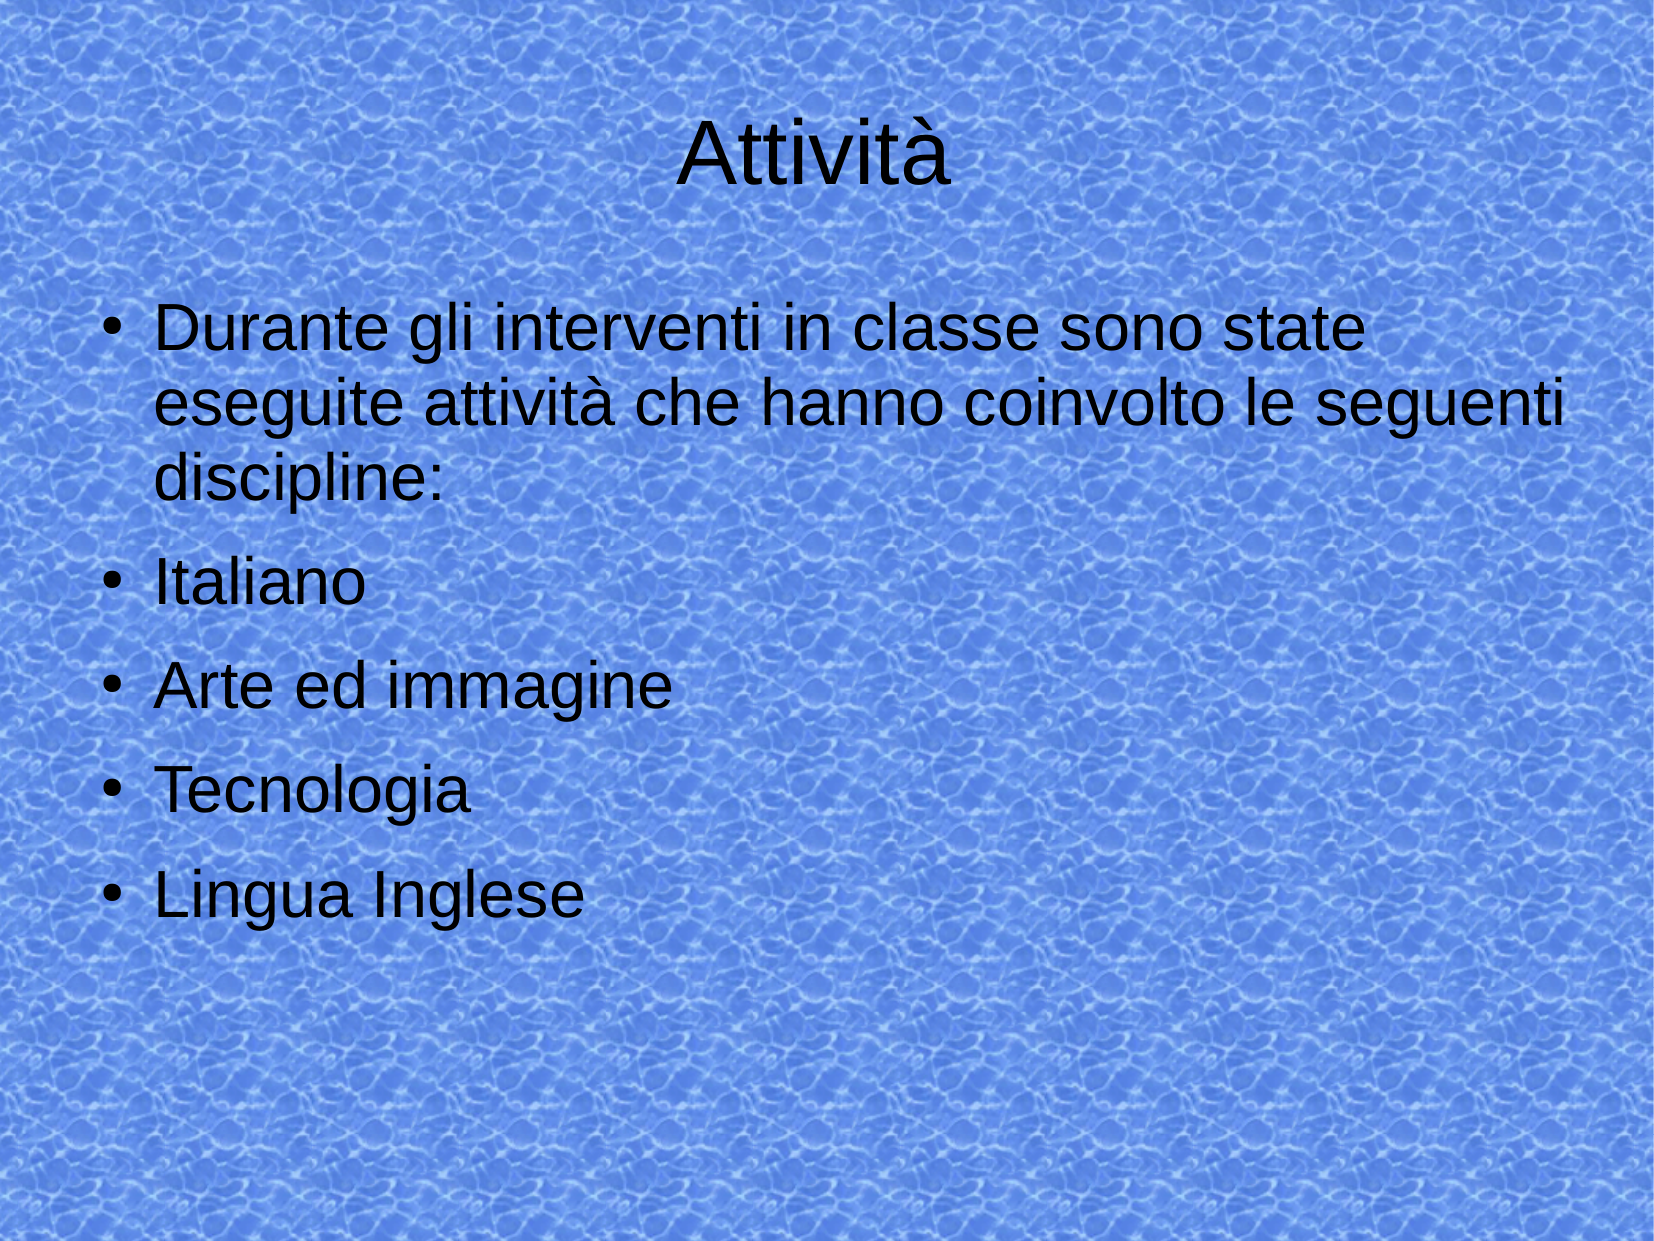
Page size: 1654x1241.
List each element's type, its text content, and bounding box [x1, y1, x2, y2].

list Durante gli interventi in classe sono state eseguite attività che hanno coinvolto le seguenti discipline: Italiano Arte ed immagine Tecnologia Lingua Inglese [82, 290, 1571, 1109]
title Attività [82, 49, 1571, 257]
picture [0, 0, 1654, 1241]
